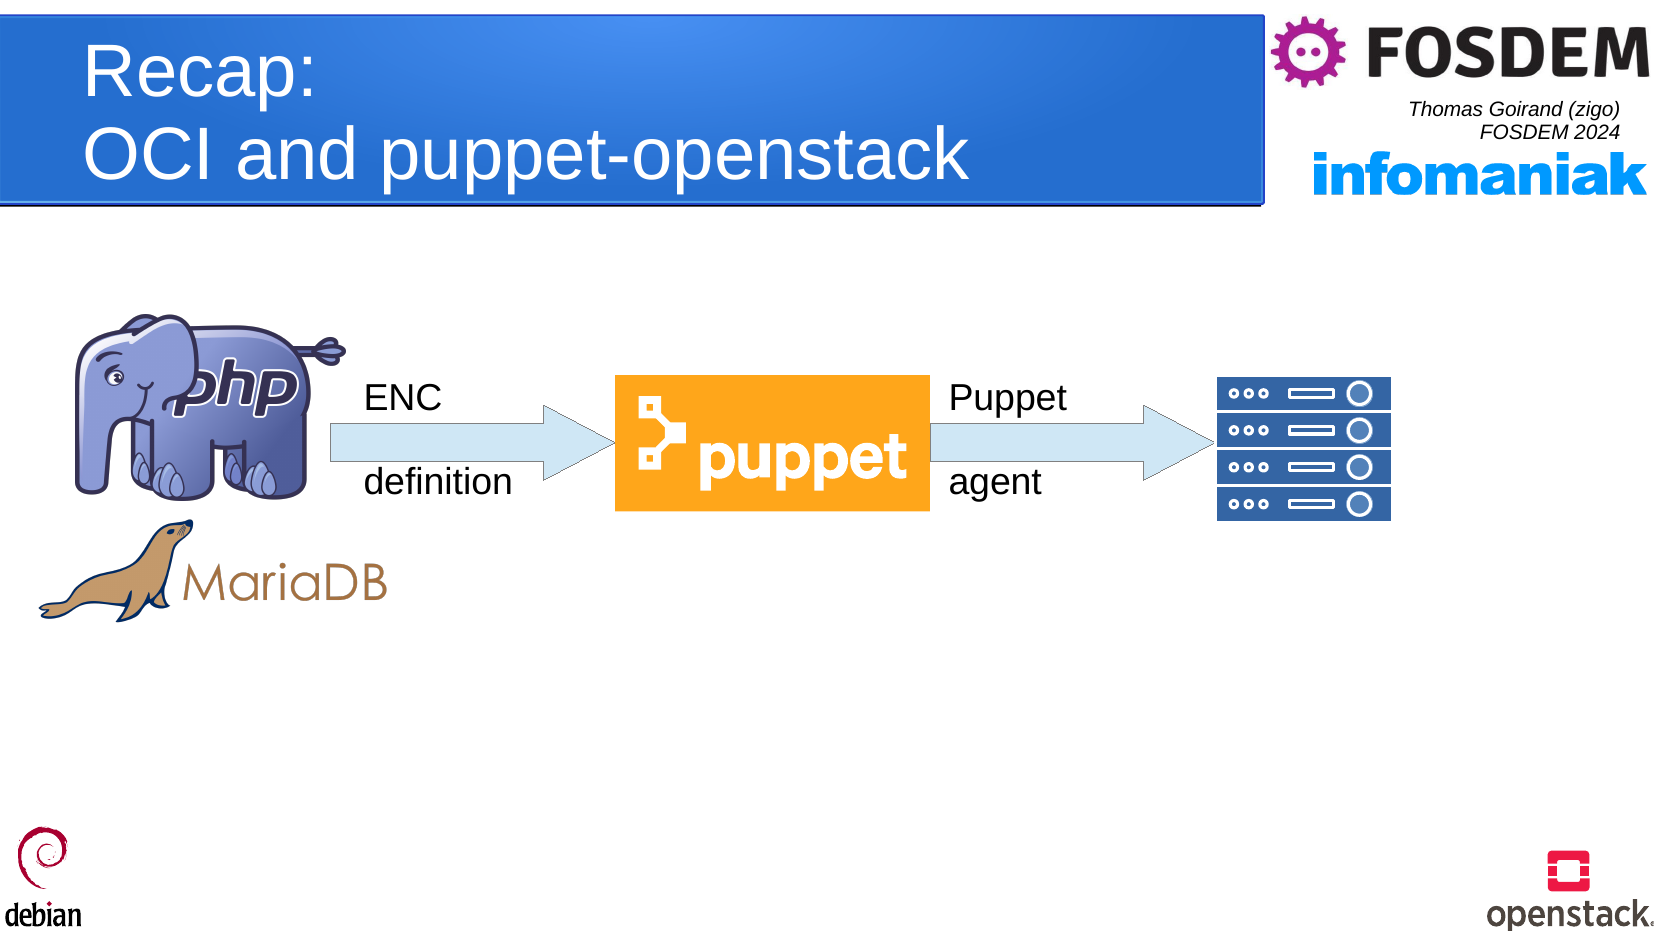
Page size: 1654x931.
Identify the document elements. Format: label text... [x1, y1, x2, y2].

text_box Puppet agent [933, 369, 1186, 426]
text_box [930, 375, 1393, 523]
picture [34, 515, 391, 626]
title Recap: OCI and puppet-openstack [82, 29, 1235, 196]
picture [1269, 14, 1651, 90]
picture [75, 314, 346, 501]
picture [615, 375, 931, 512]
text_box [601, 435, 615, 450]
text_box Puppet agent [933, 459, 1186, 511]
picture [1314, 151, 1647, 195]
text_box ENC definition [348, 369, 601, 511]
